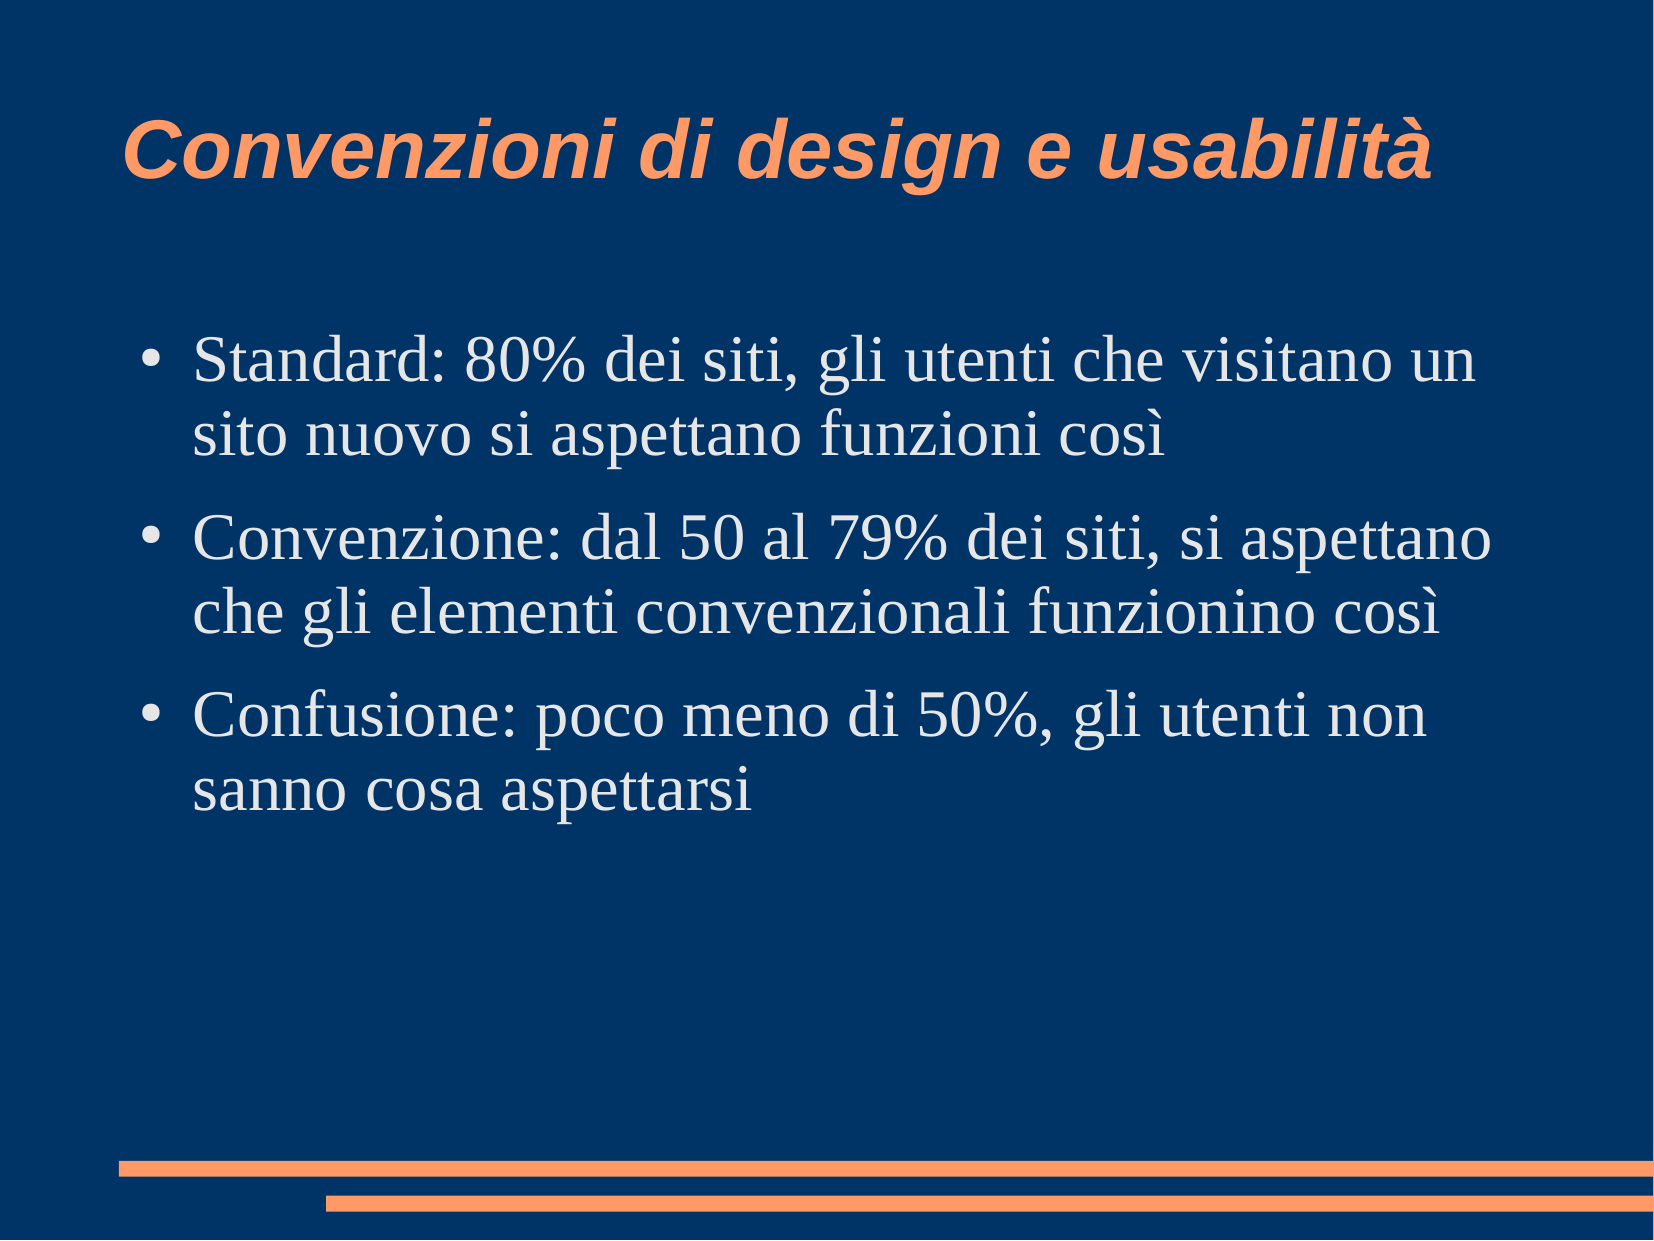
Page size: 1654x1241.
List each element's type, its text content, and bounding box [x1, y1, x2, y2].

list Standard: 80% dei siti, gli utenti che visitano un sito nuovo si aspettano funzioni così Convenzione: dal 50 al 79% dei siti, si aspettano che gli elementi convenzionali funzionino così Confusione: poco meno di 50%, gli utenti non sanno cosa aspettarsi [121, 322, 1561, 1118]
title Convenzioni di design e usabilità [121, 53, 1534, 246]
